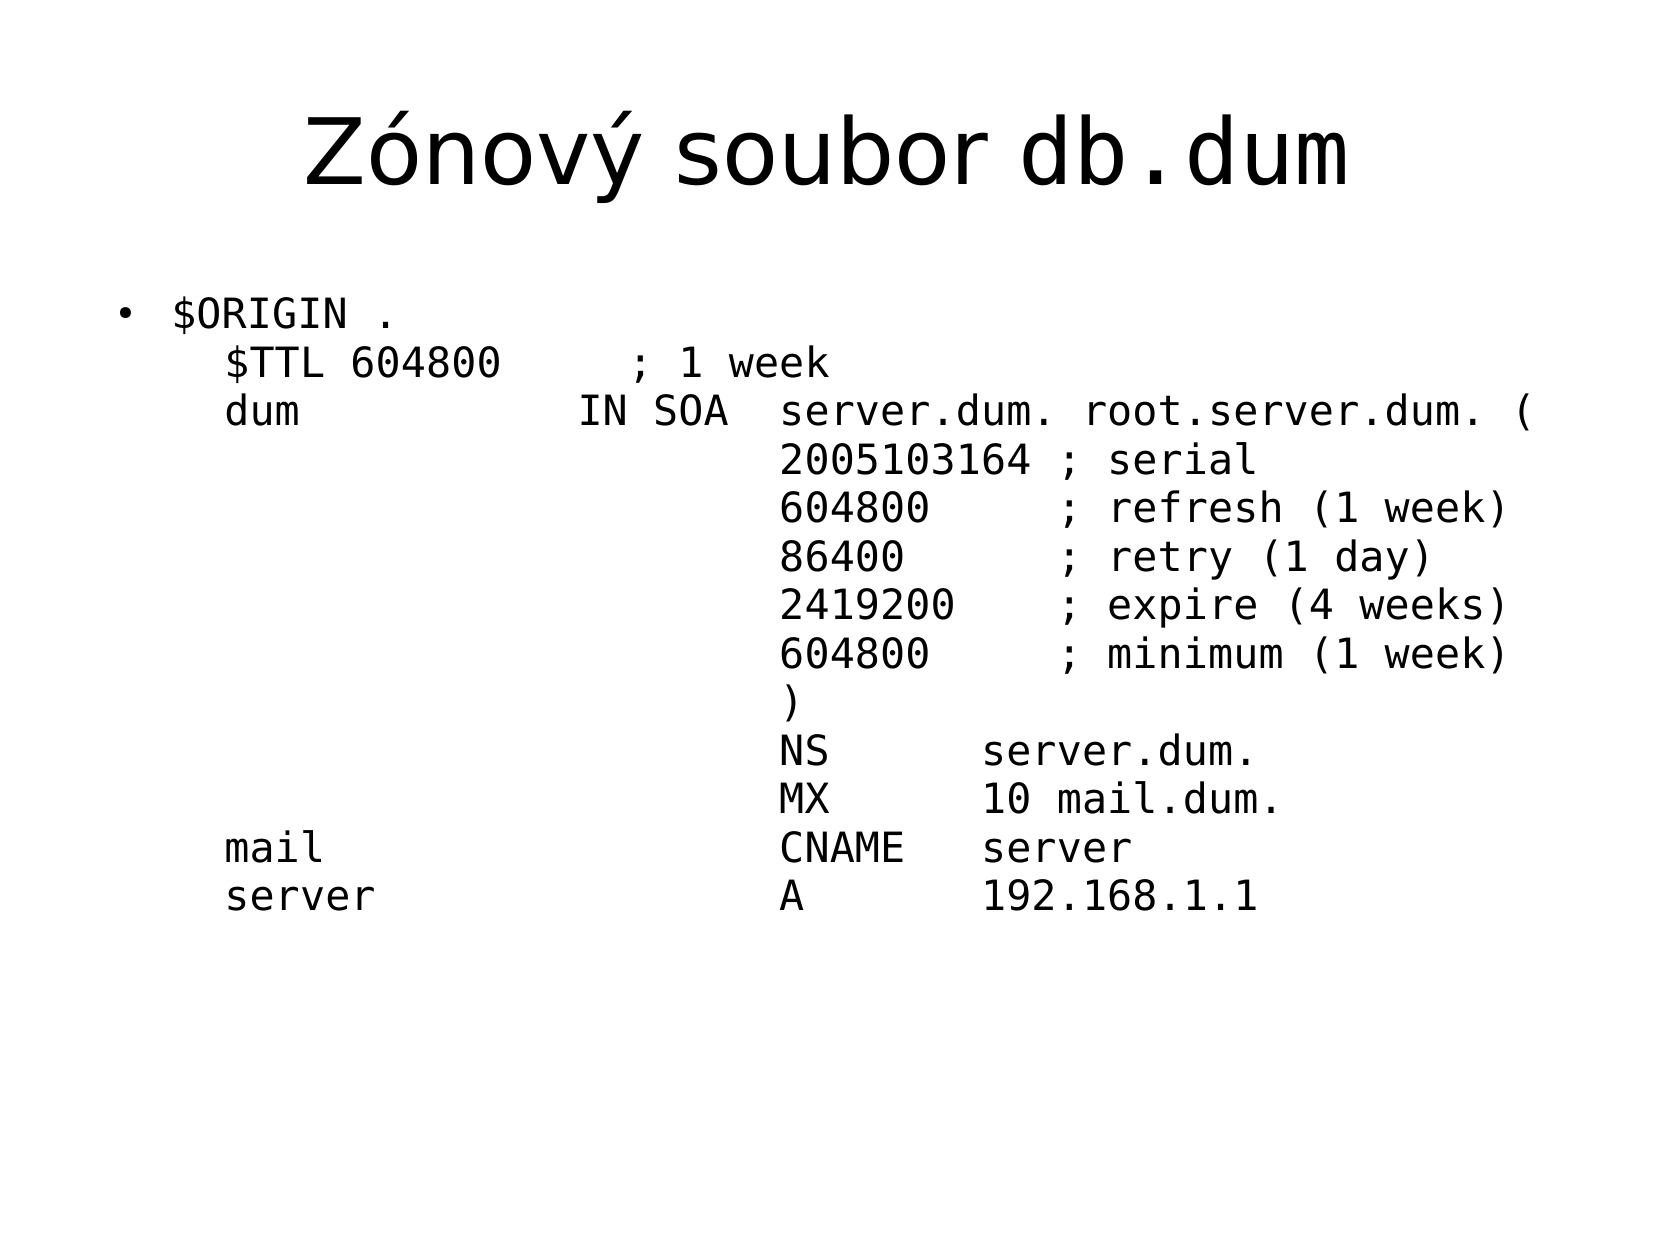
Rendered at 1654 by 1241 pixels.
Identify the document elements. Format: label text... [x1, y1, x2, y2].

title Zónový soubor db.dum [82, 56, 1571, 250]
list $ORIGIN . $TTL 604800 ; 1 week dum IN SOA server.dum. root.server.dum. ( 2005103164 ; serial 604800 ; refresh (1 week) 86400 ; retry (1 day) 2419200 ; expire (4 weeks) 604800 ; minimum (1 week) ) NS server.dum. MX 10 mail.dum. mail CNAME server server A 192.168.1.1 [82, 290, 1571, 1094]
